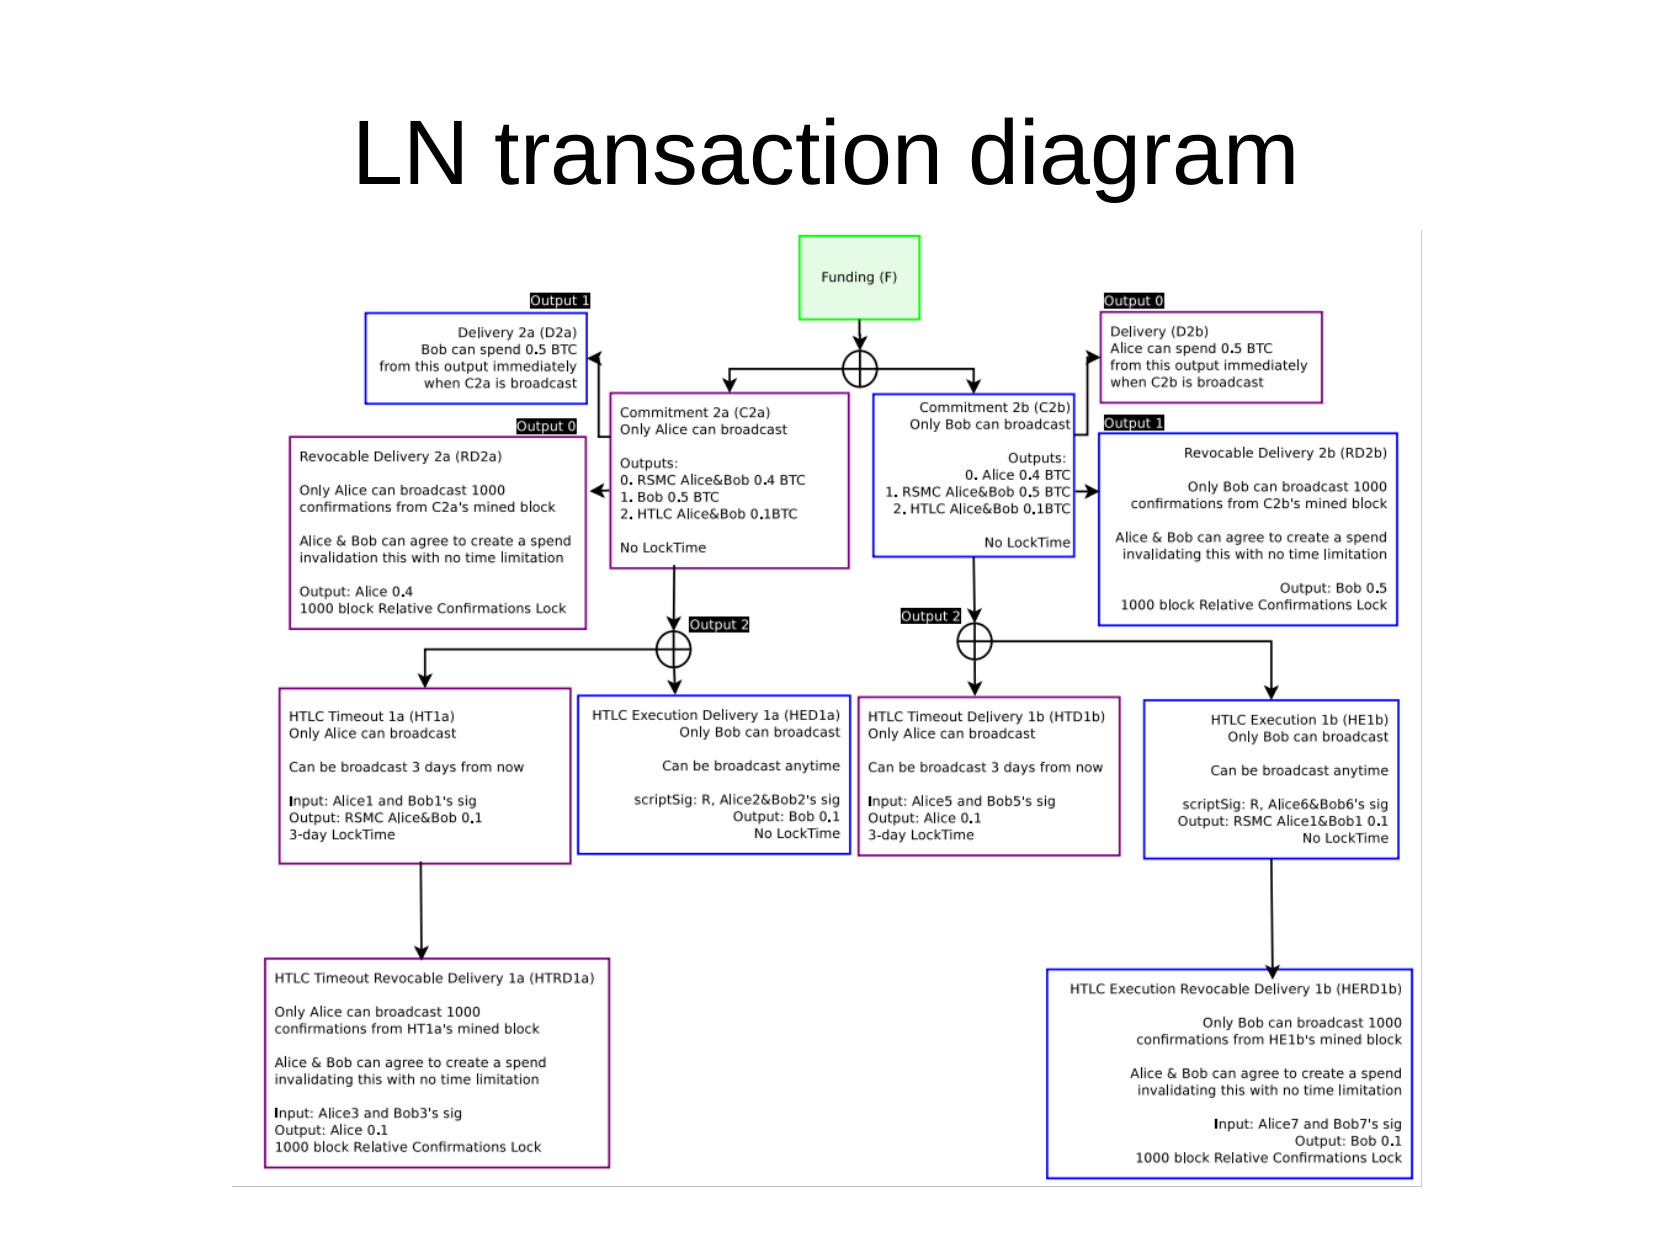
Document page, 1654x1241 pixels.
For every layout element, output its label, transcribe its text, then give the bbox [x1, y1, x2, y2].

title LN transaction diagram [82, 49, 1571, 257]
picture [232, 230, 1433, 1216]
